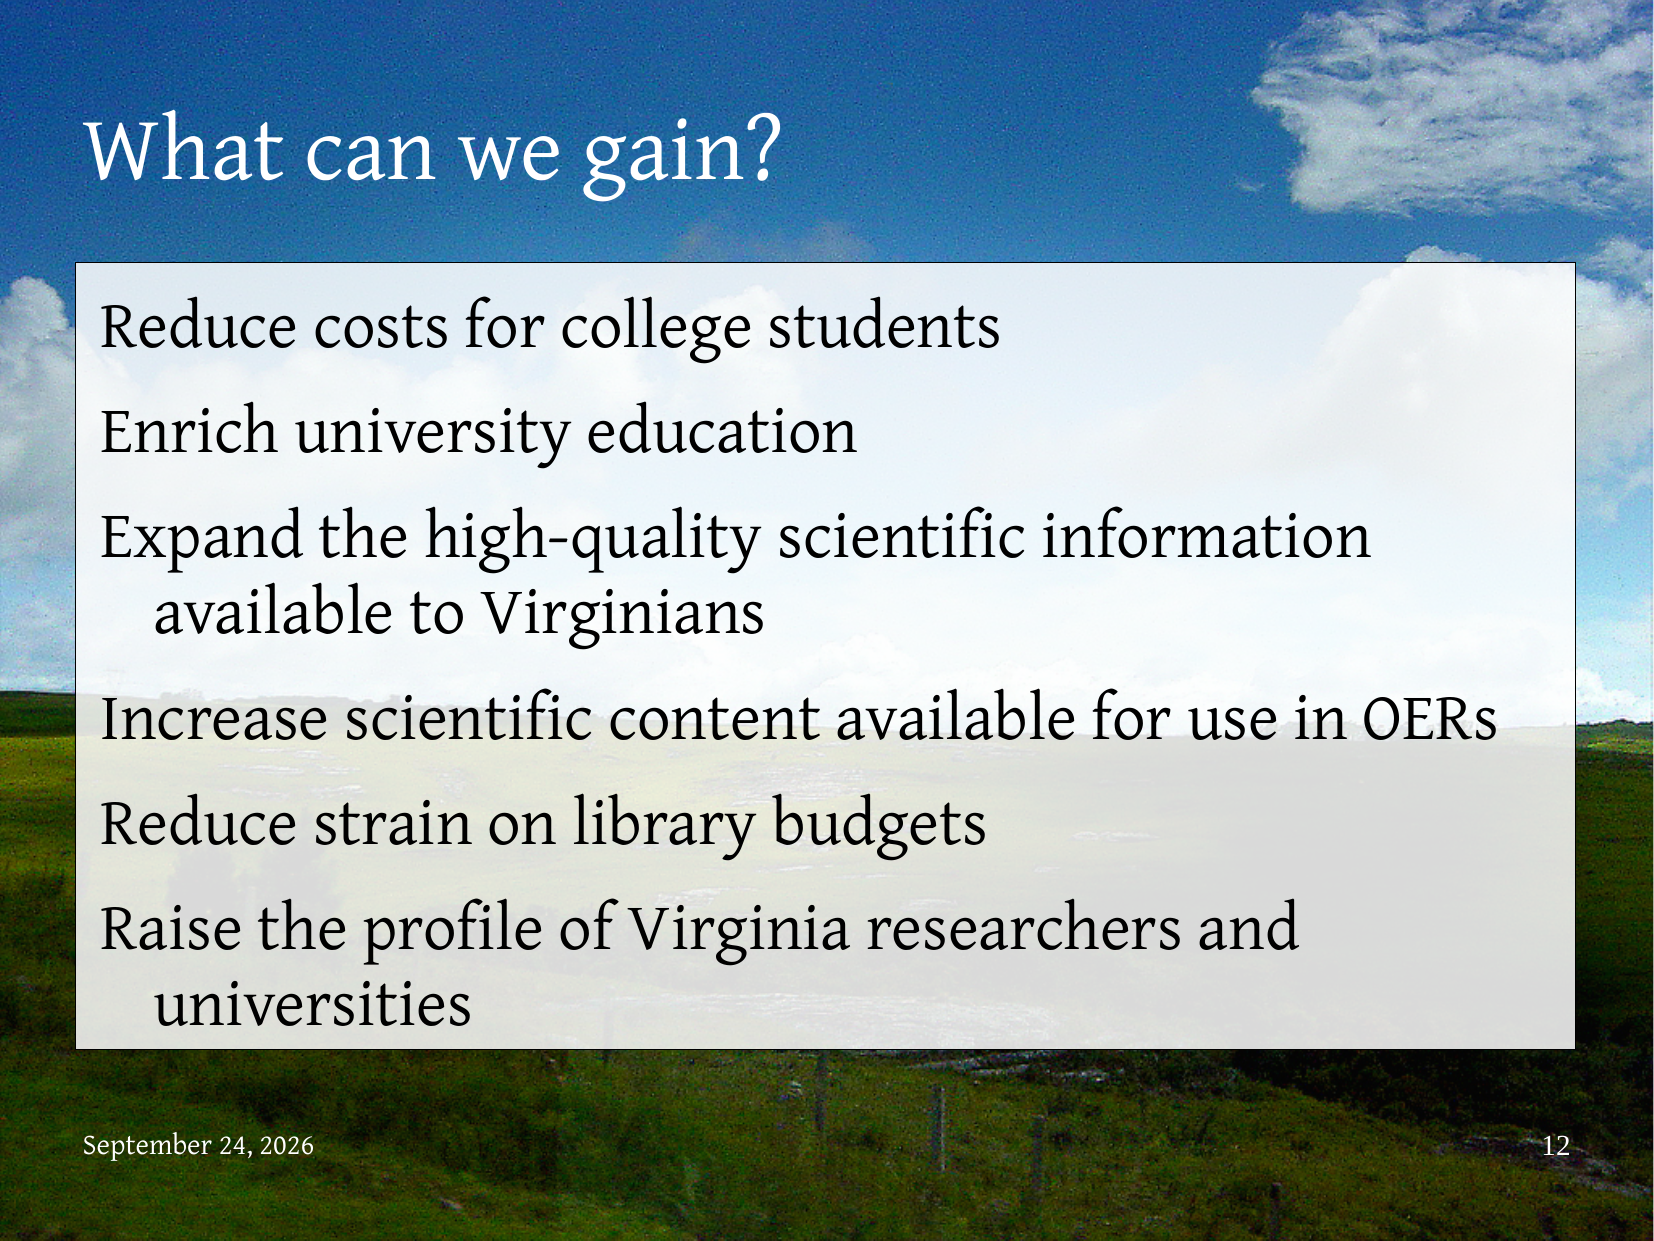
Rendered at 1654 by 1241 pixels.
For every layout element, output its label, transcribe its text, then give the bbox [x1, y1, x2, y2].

picture [0, 0, 1654, 1241]
title What can we gain? [82, 56, 1571, 250]
list Reduce costs for college students Enrich university education Expand the high-quality scientific information available to Virginians Increase scientific content available for use in OERs Reduce strain on library budgets Raise the profile of Virginia researchers and universities [82, 290, 1571, 1094]
